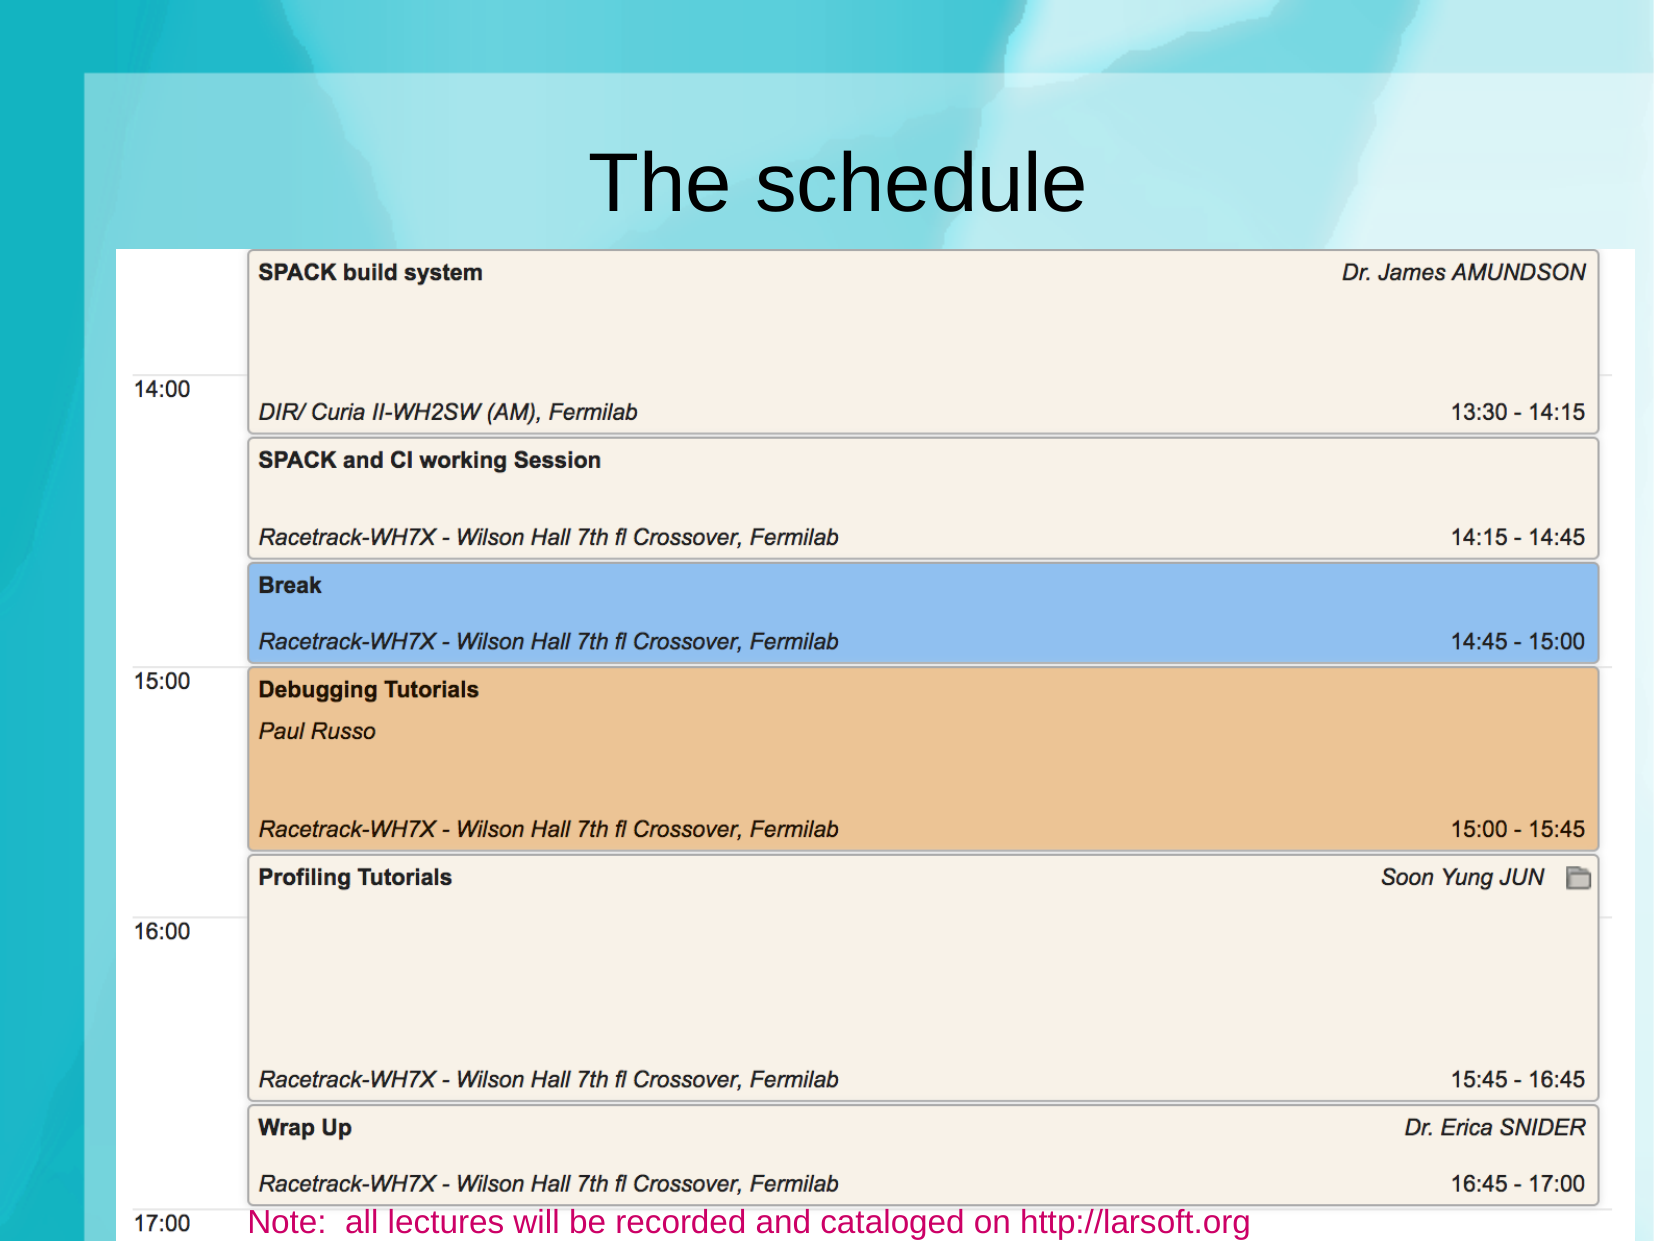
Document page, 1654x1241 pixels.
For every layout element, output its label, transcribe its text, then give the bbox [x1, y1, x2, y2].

text_box Note: all lectures will be recorded and cataloged on http://larsoft.org [232, 1196, 1268, 1241]
title The schedule [94, 78, 1583, 287]
picture [0, 0, 1654, 1241]
